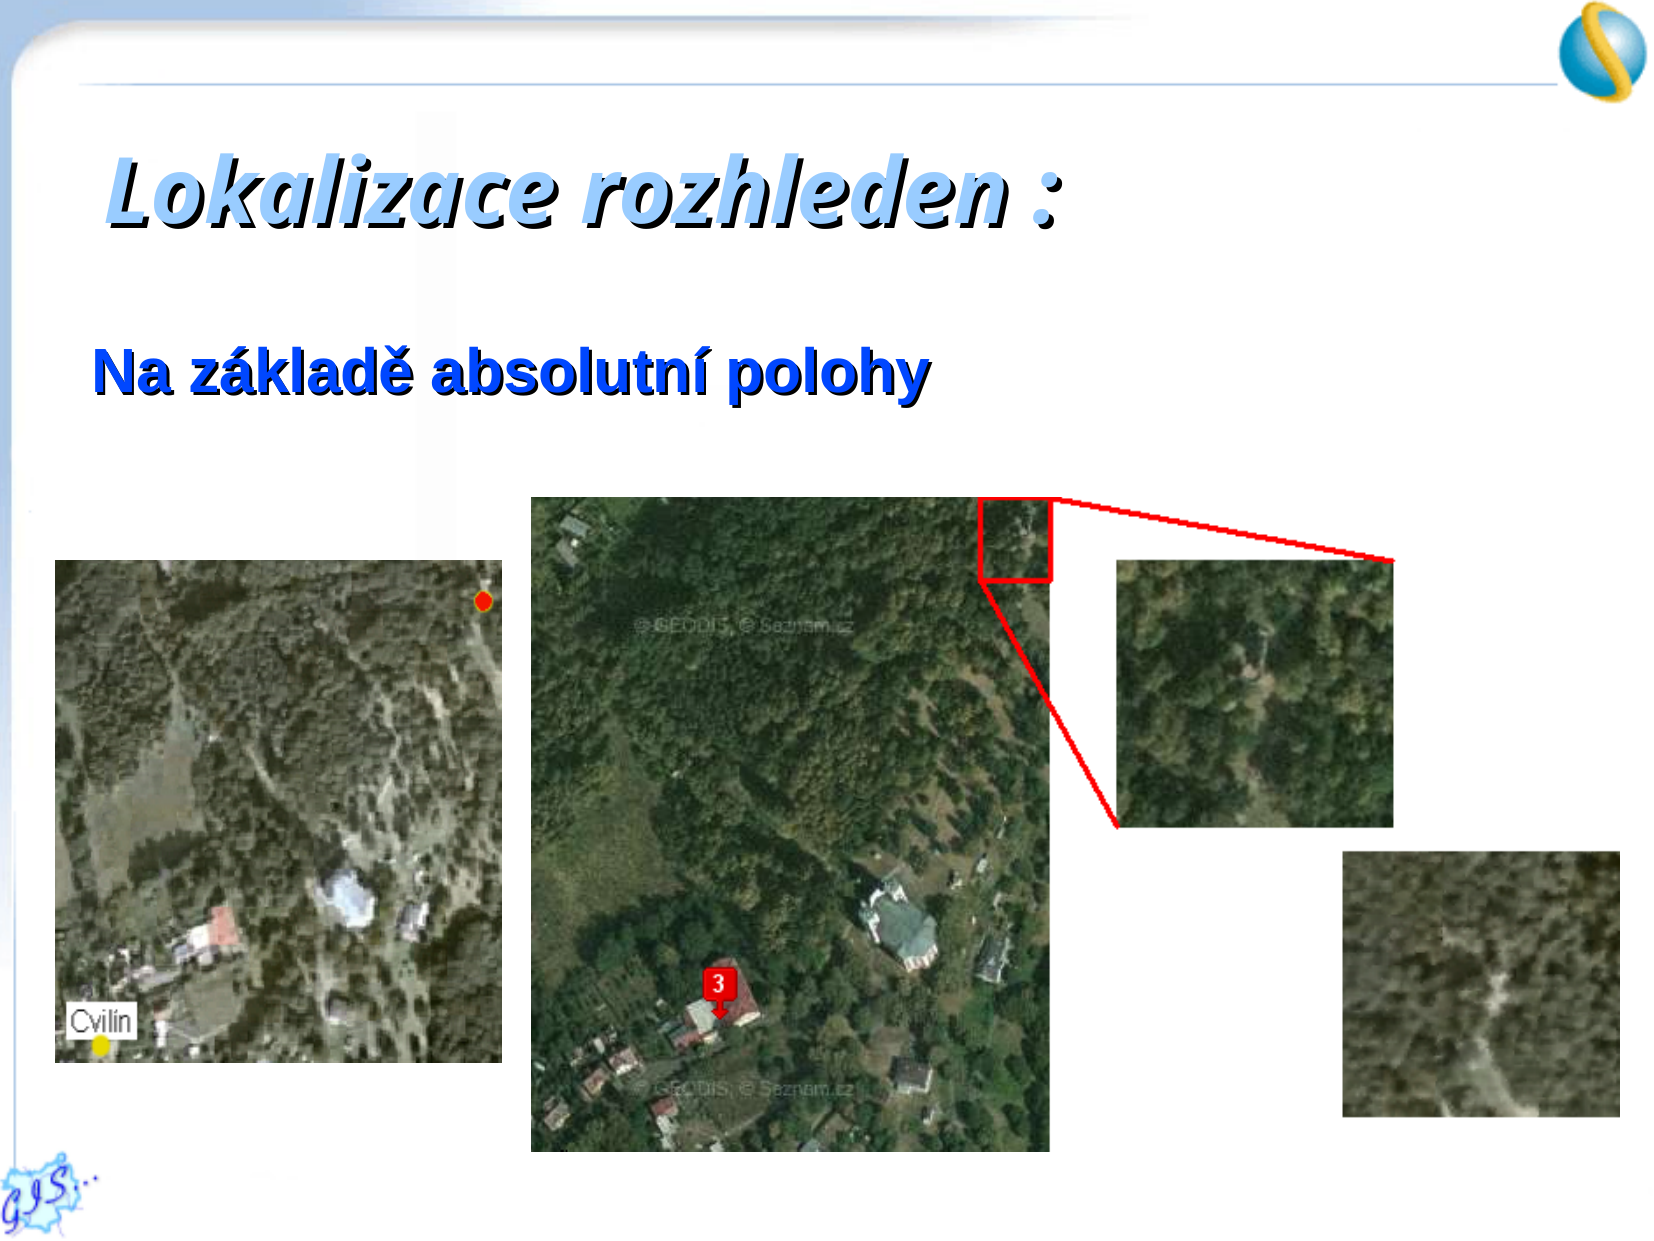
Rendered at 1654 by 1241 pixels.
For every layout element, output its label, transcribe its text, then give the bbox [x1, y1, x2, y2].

text_box Lokalizace rozhleden : [88, 118, 1625, 245]
picture [0, 0, 1654, 1241]
text_box Na základě absolutní polohy [59, 328, 1008, 487]
